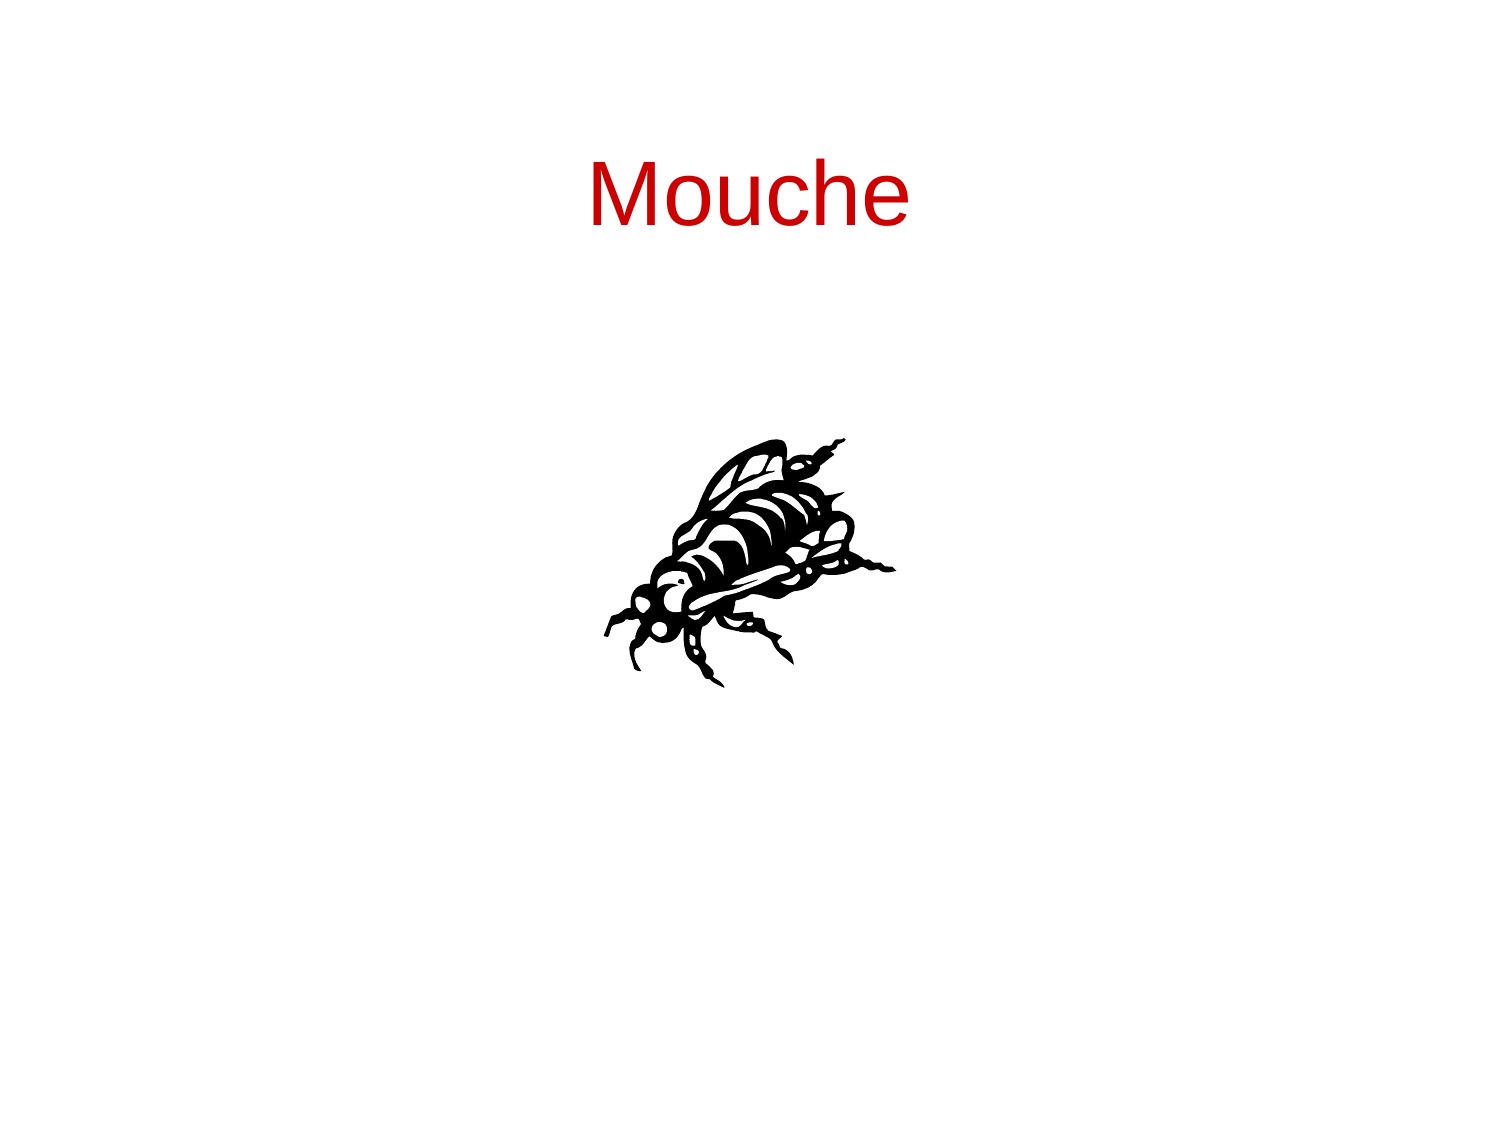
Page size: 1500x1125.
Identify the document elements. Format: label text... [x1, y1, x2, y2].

title Mouche [112, 99, 1388, 288]
picture [603, 437, 897, 688]
